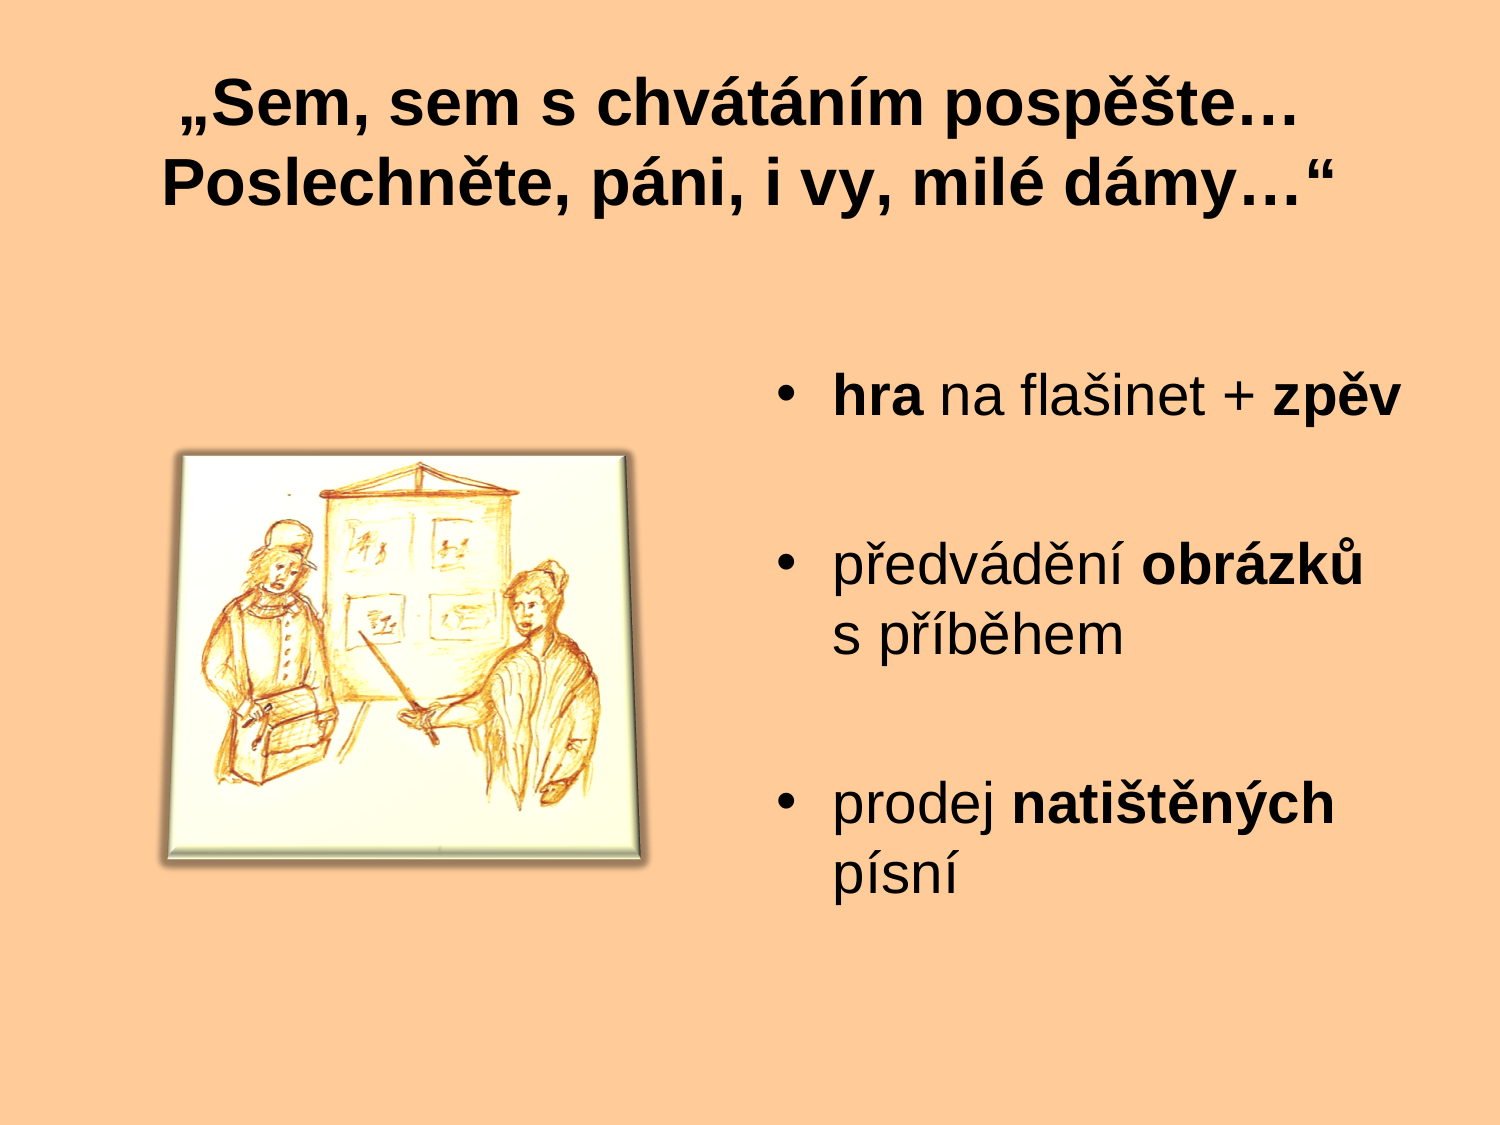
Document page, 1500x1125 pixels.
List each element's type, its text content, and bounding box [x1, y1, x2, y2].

title „Sem, sem s chvátáním pospěšte… Poslechněte, páni, i vy, milé dámy…“ [75, 45, 1426, 233]
list hra na flašinet + zpěv předvádění obrázků s příběhem prodej natištěných písní [761, 349, 1426, 1048]
text_box [147, 440, 661, 879]
